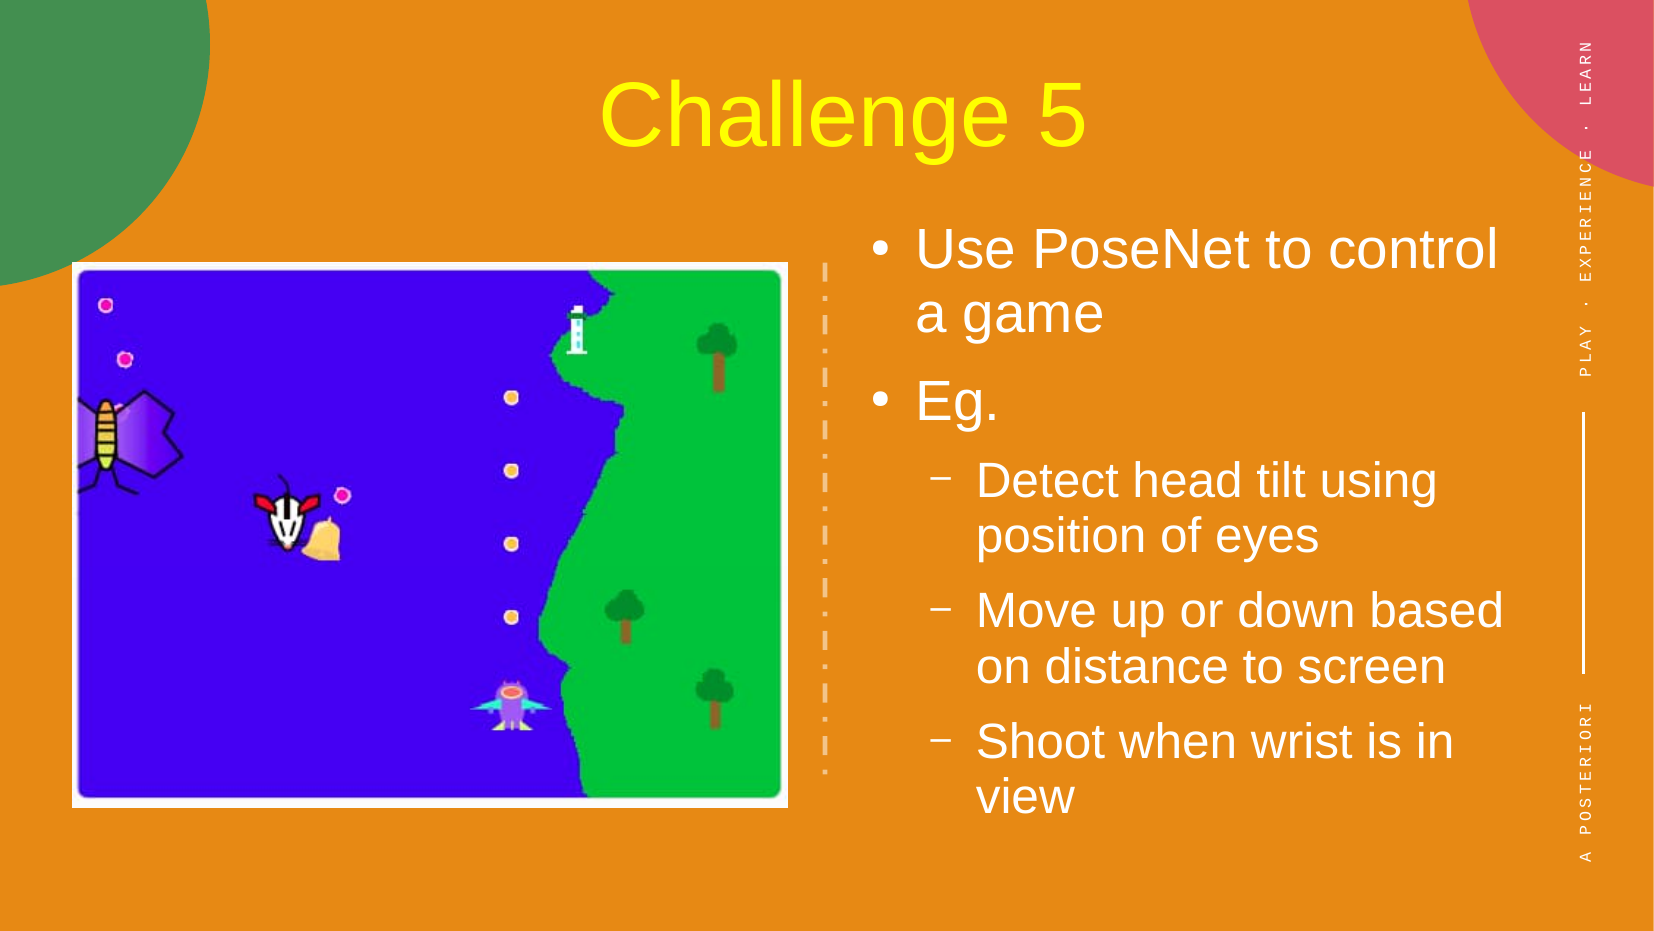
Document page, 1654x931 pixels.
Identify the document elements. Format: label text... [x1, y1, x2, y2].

picture [72, 262, 788, 808]
title Challenge 5 [187, 37, 1501, 193]
list Use PoseNet to control a game Eg. Detect head tilt using position of eyes Move up or down based on distance to screen Shoot when wrist is in view [855, 217, 1544, 826]
